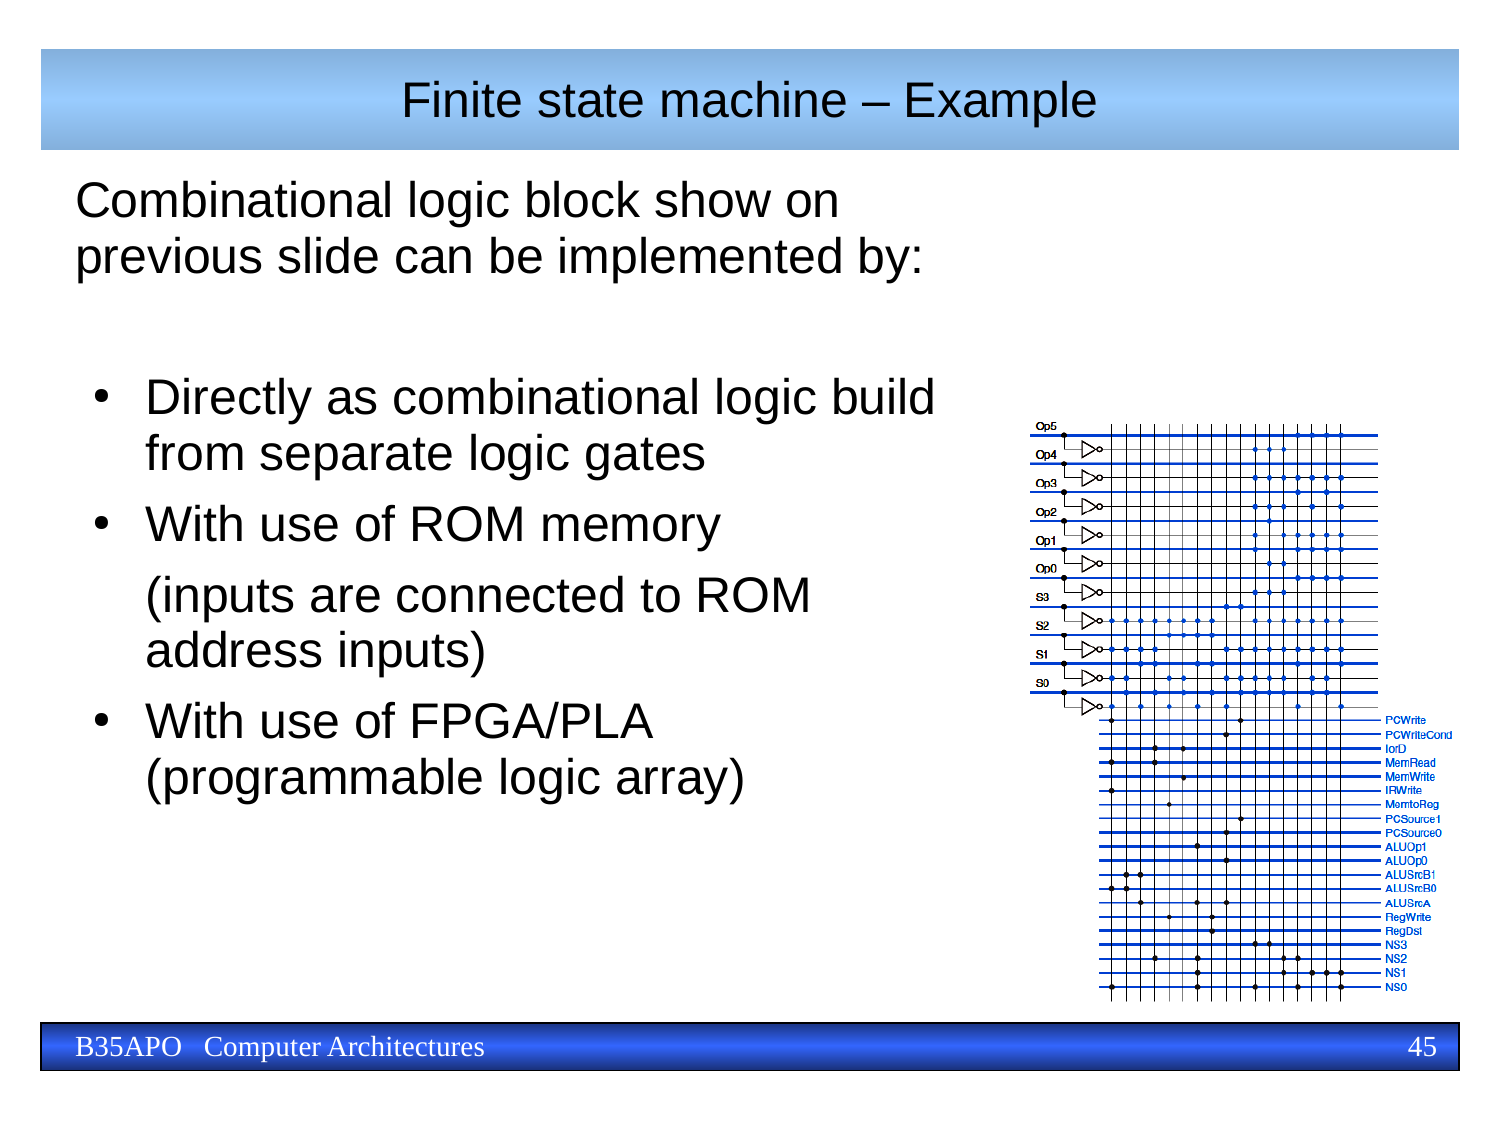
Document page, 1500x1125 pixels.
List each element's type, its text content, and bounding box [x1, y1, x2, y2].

title Finite state machine – Example [41, 49, 1459, 150]
picture [1019, 413, 1459, 1002]
list Combinational logic block show on previous slide can be implemented by: Directly as combinational logic build from separate logic gates With use of ROM memory (inputs are connected to ROM address inputs) With use of FPGA/PLA (programmable logic array) [75, 172, 999, 980]
